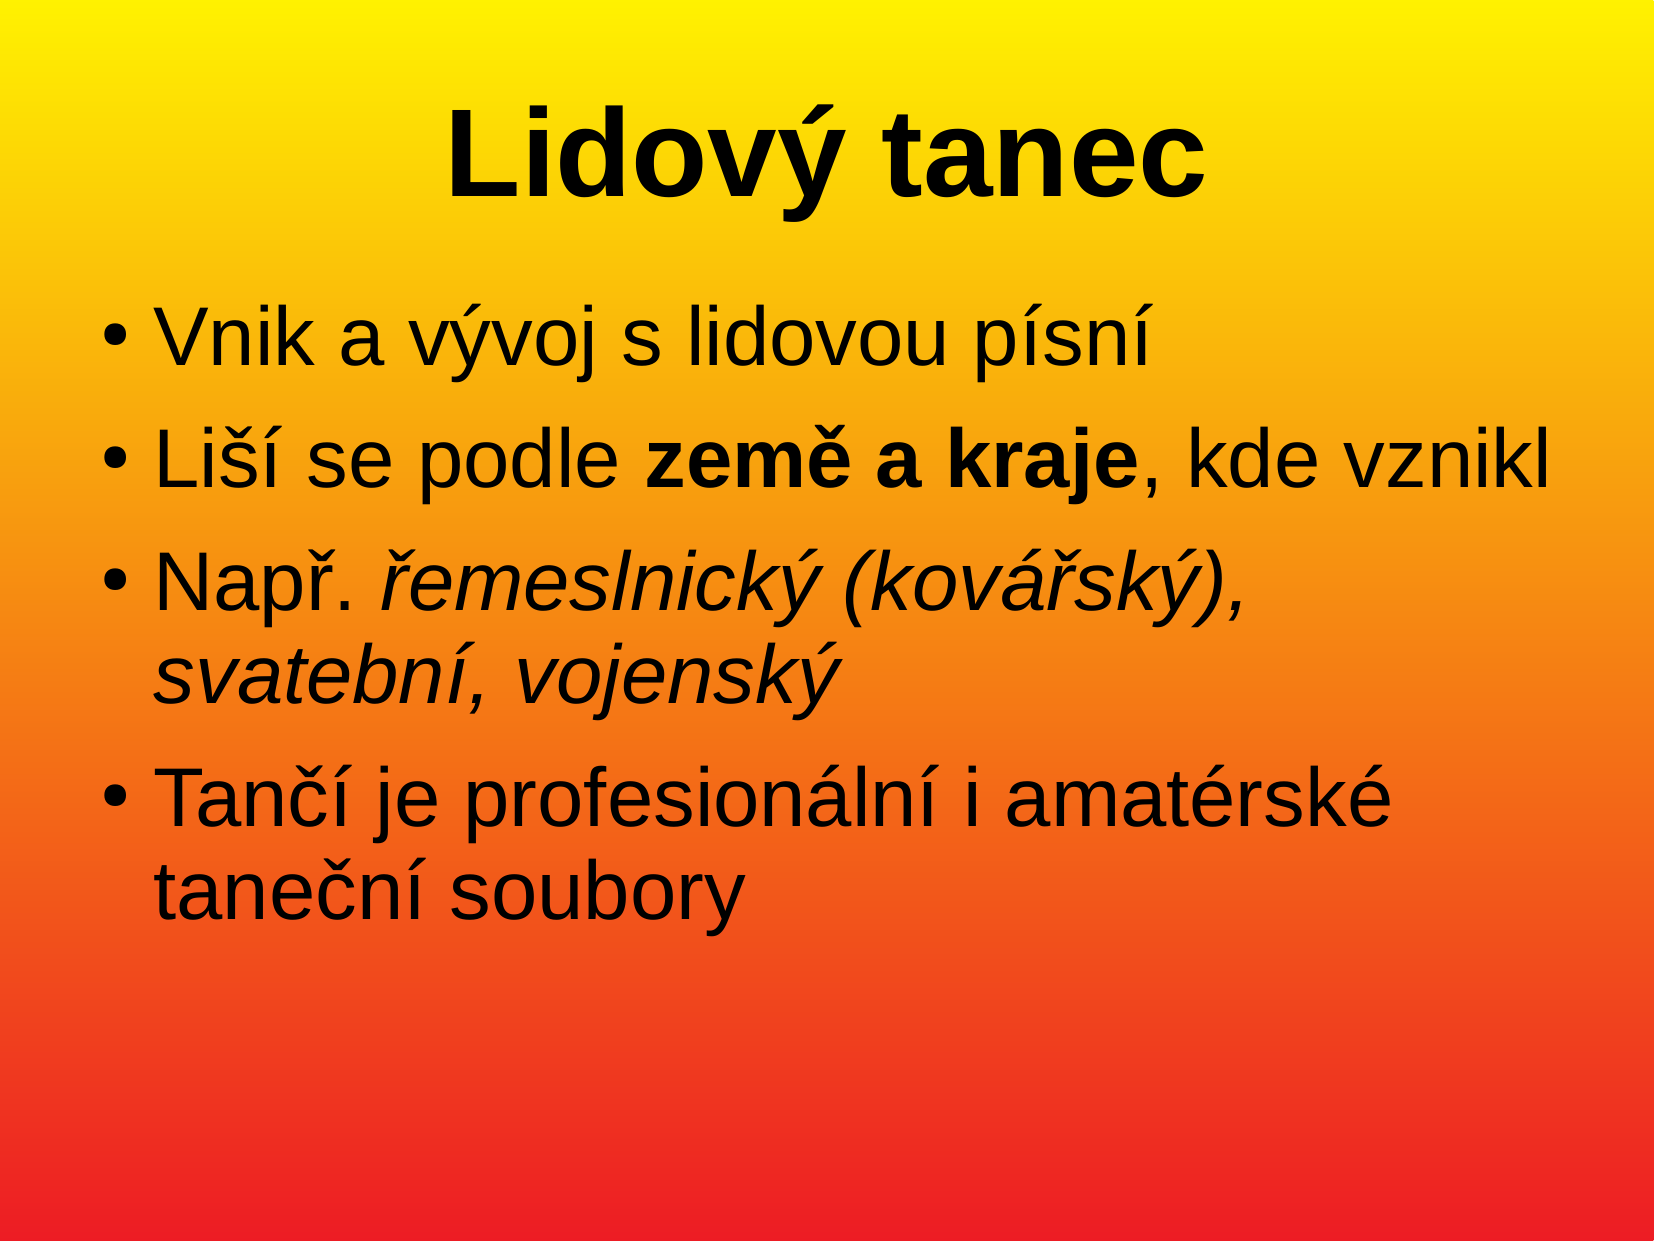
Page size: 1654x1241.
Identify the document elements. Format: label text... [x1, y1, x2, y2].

title Lidový tanec [82, 49, 1571, 257]
list Vnik a vývoj s lidovou písní Liší se podle země a kraje, kde vznikl Např. řemeslnický (kovářský), svatební, vojenský Tančí je profesionální i amatérské taneční soubory [82, 290, 1571, 1010]
